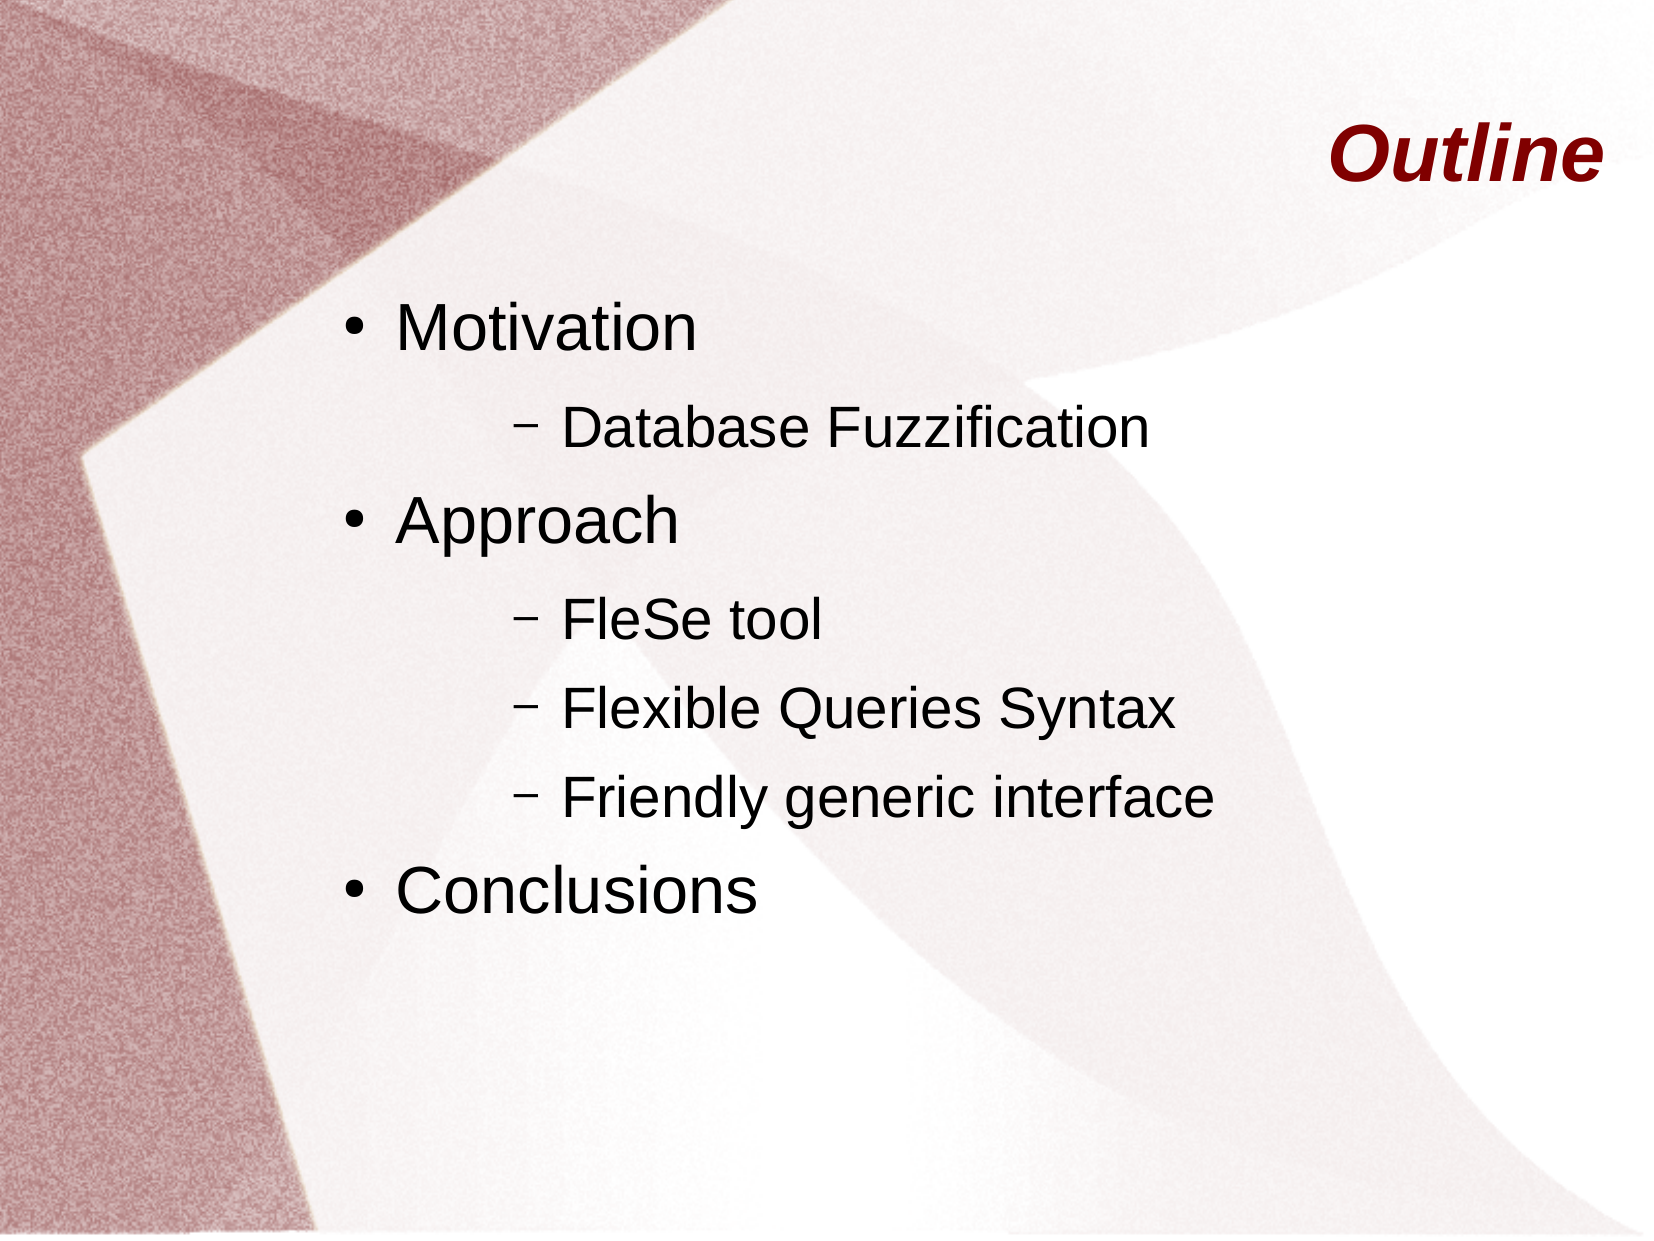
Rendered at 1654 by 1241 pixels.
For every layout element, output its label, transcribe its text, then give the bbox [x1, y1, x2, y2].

title Outline [596, 49, 1607, 257]
list Motivation Database Fuzzification Approach FleSe tool Flexible Queries Syntax Friendly generic interface Conclusions [324, 290, 1601, 1010]
picture [0, 0, 1654, 1241]
